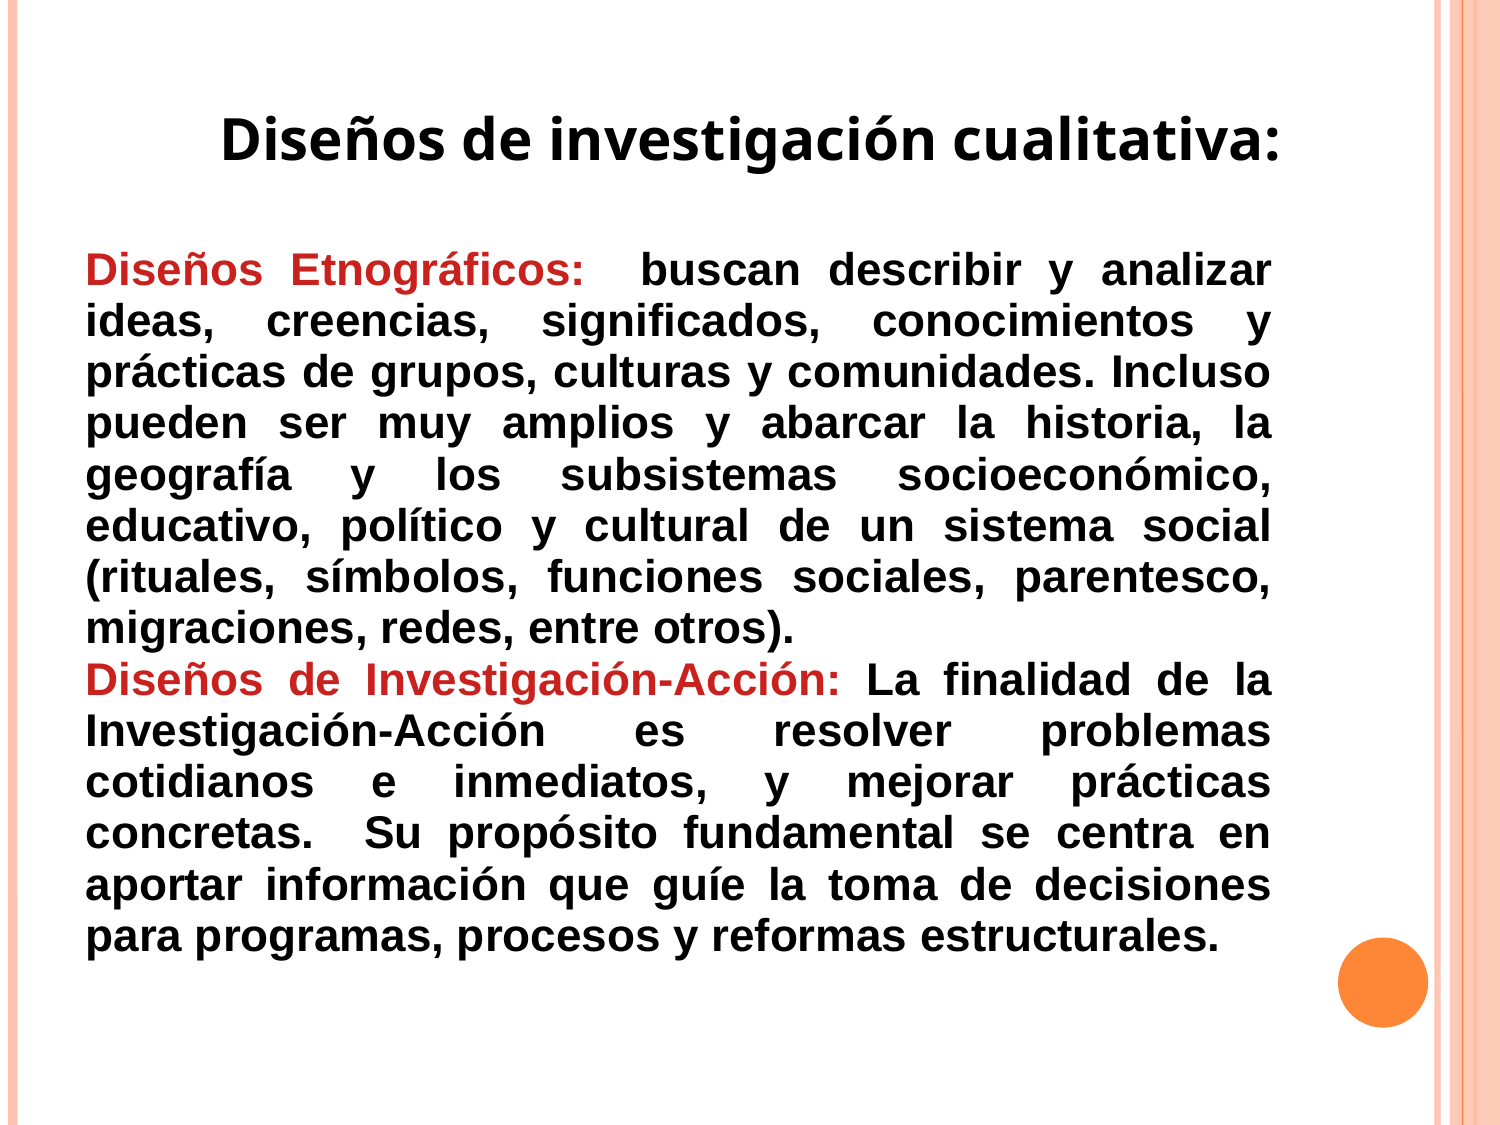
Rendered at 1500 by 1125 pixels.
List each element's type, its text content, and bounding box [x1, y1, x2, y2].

text_box Diseños de investigación cualitativa: [80, 94, 1420, 250]
text_box Diseños Etnográficos: buscan describir y analizar ideas, creencias, significados, conocimientos y prácticas de grupos, culturas y comunidades. Incluso pueden ser muy amplios y abarcar la historia, la geografía y los subsistemas socioeconómico, educativo, político y cultural de un sistema social (rituales, símbolos, funciones sociales, parentesco, migraciones, redes, entre otros). Diseños de Investigación-Acción: La finalidad de la Investigación-Acción es resolver problemas cotidianos e inmediatos, y mejorar prácticas concretas. Su propósito fundamental se centra en aportar información que guíe la toma de decisiones para programas, procesos y reformas estructurales. [70, 236, 1288, 1011]
